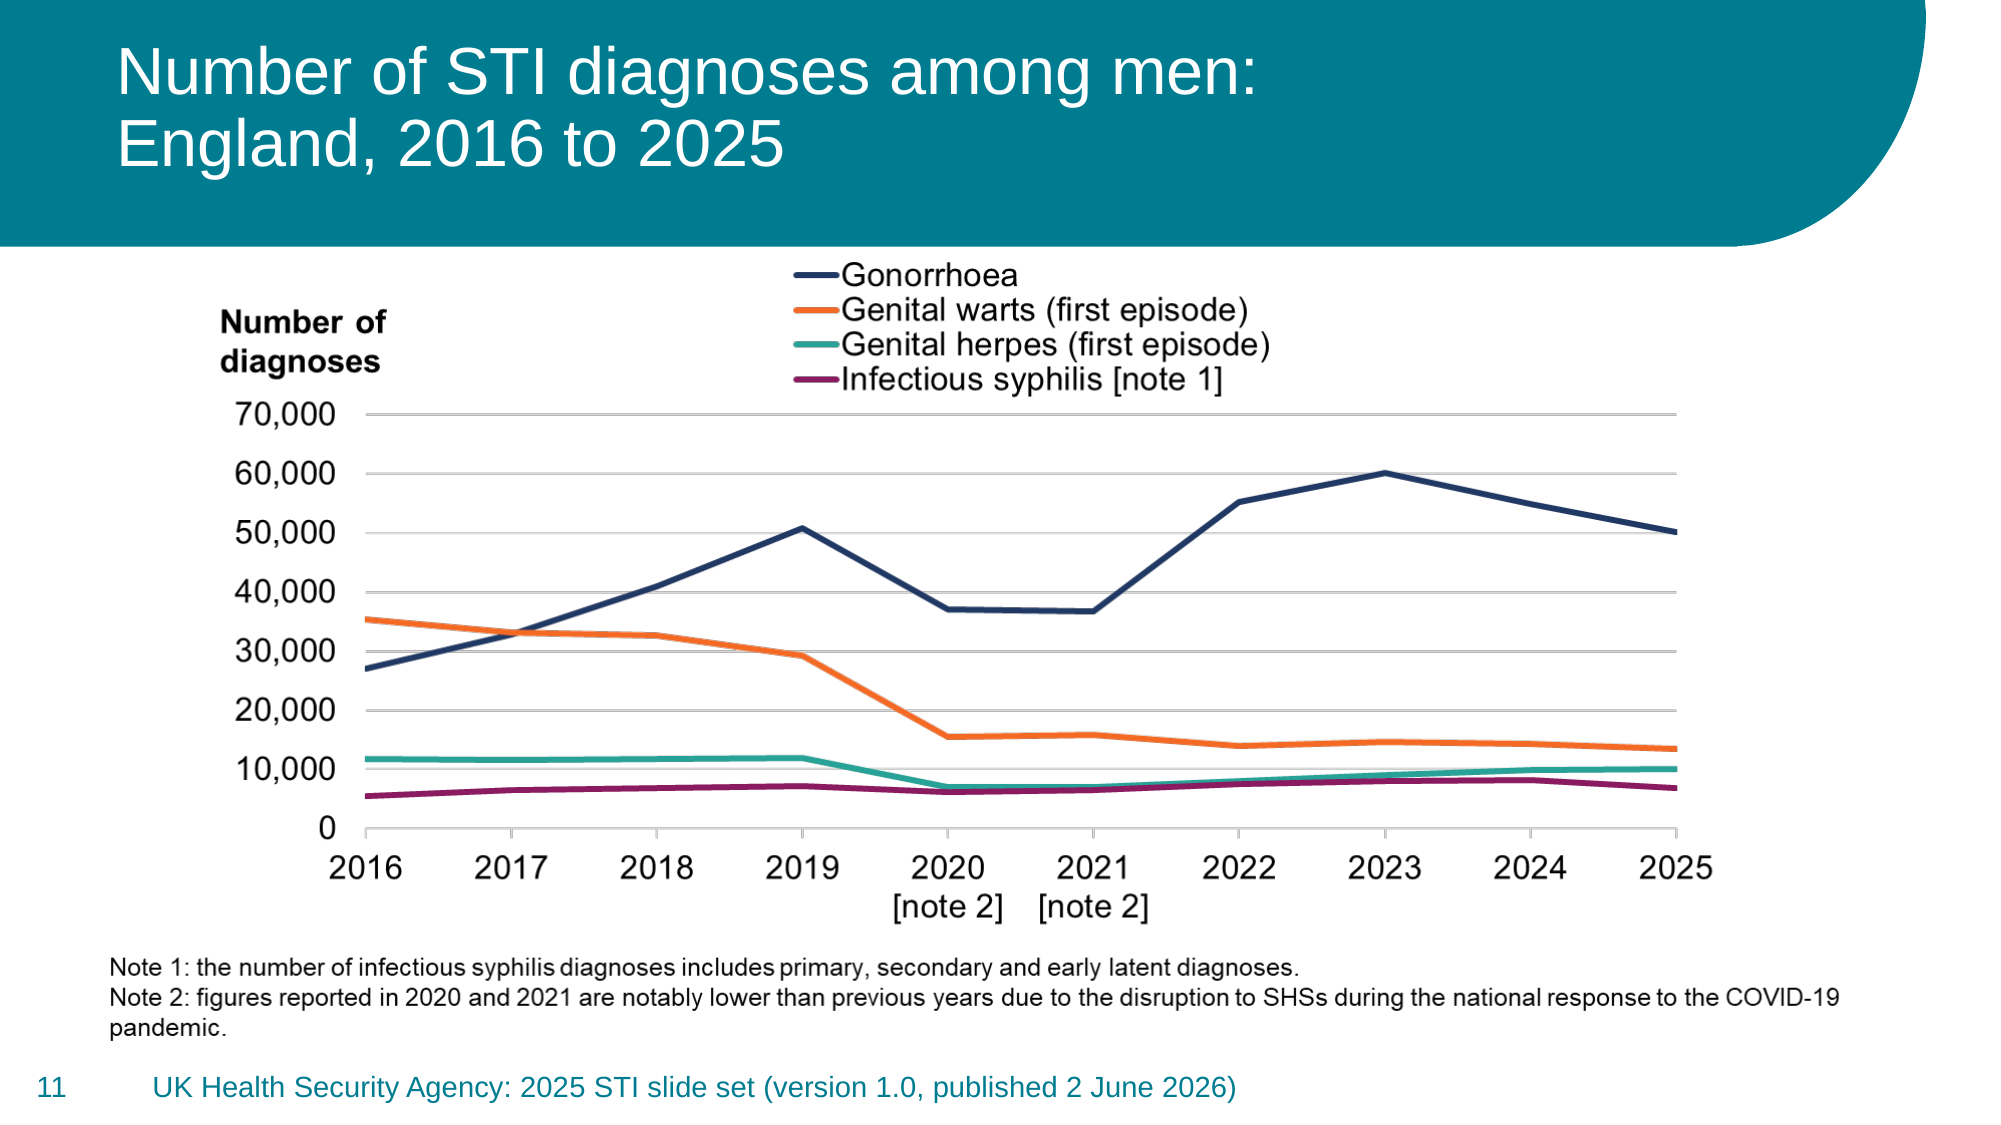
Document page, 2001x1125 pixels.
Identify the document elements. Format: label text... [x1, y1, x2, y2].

text_box [21, 1056, 120, 1117]
title Number of STI diagnoses among men: England, 2016 to 2025 [101, 29, 1747, 189]
picture [94, 251, 1910, 1057]
text_box UK Health Security Agency: 2025 STI slide set (version 1.0, published 2 June 2026) [137, 1056, 1780, 1116]
